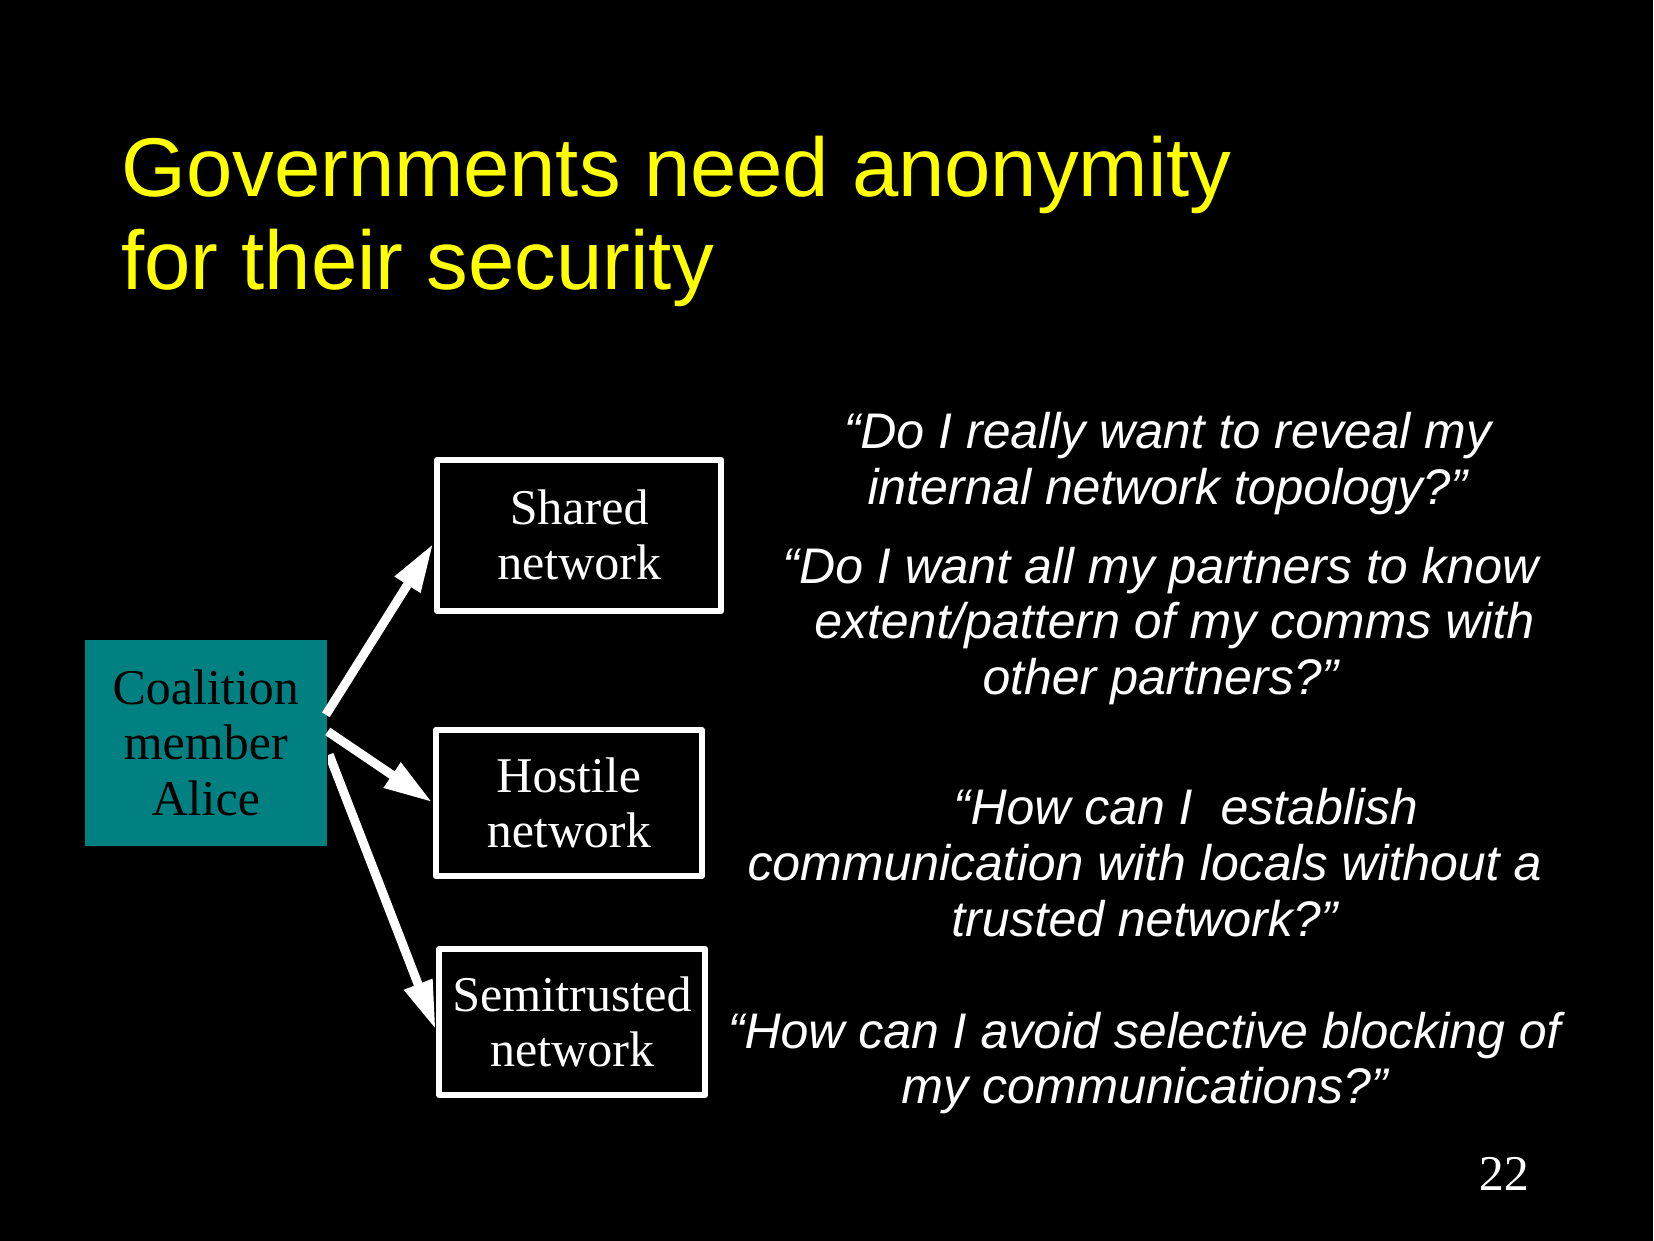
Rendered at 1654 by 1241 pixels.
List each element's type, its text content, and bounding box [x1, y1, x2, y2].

text_box “Do I really want to reveal my internal network topology?” “Do I want all my partners to know extent/pattern of my comms with other partners?” [782, 403, 1589, 715]
text_box Coalition member Alice [84, 639, 328, 847]
text_box Semitrusted network [439, 949, 706, 1096]
text_box Hostile network [435, 729, 702, 877]
title Governments need anonymity for their security [121, 94, 1578, 334]
text_box “How can I establish communication with locals without a trusted network?” “How can I avoid selective blocking of my communications?” [727, 779, 1603, 1126]
text_box Shared network [437, 459, 722, 612]
